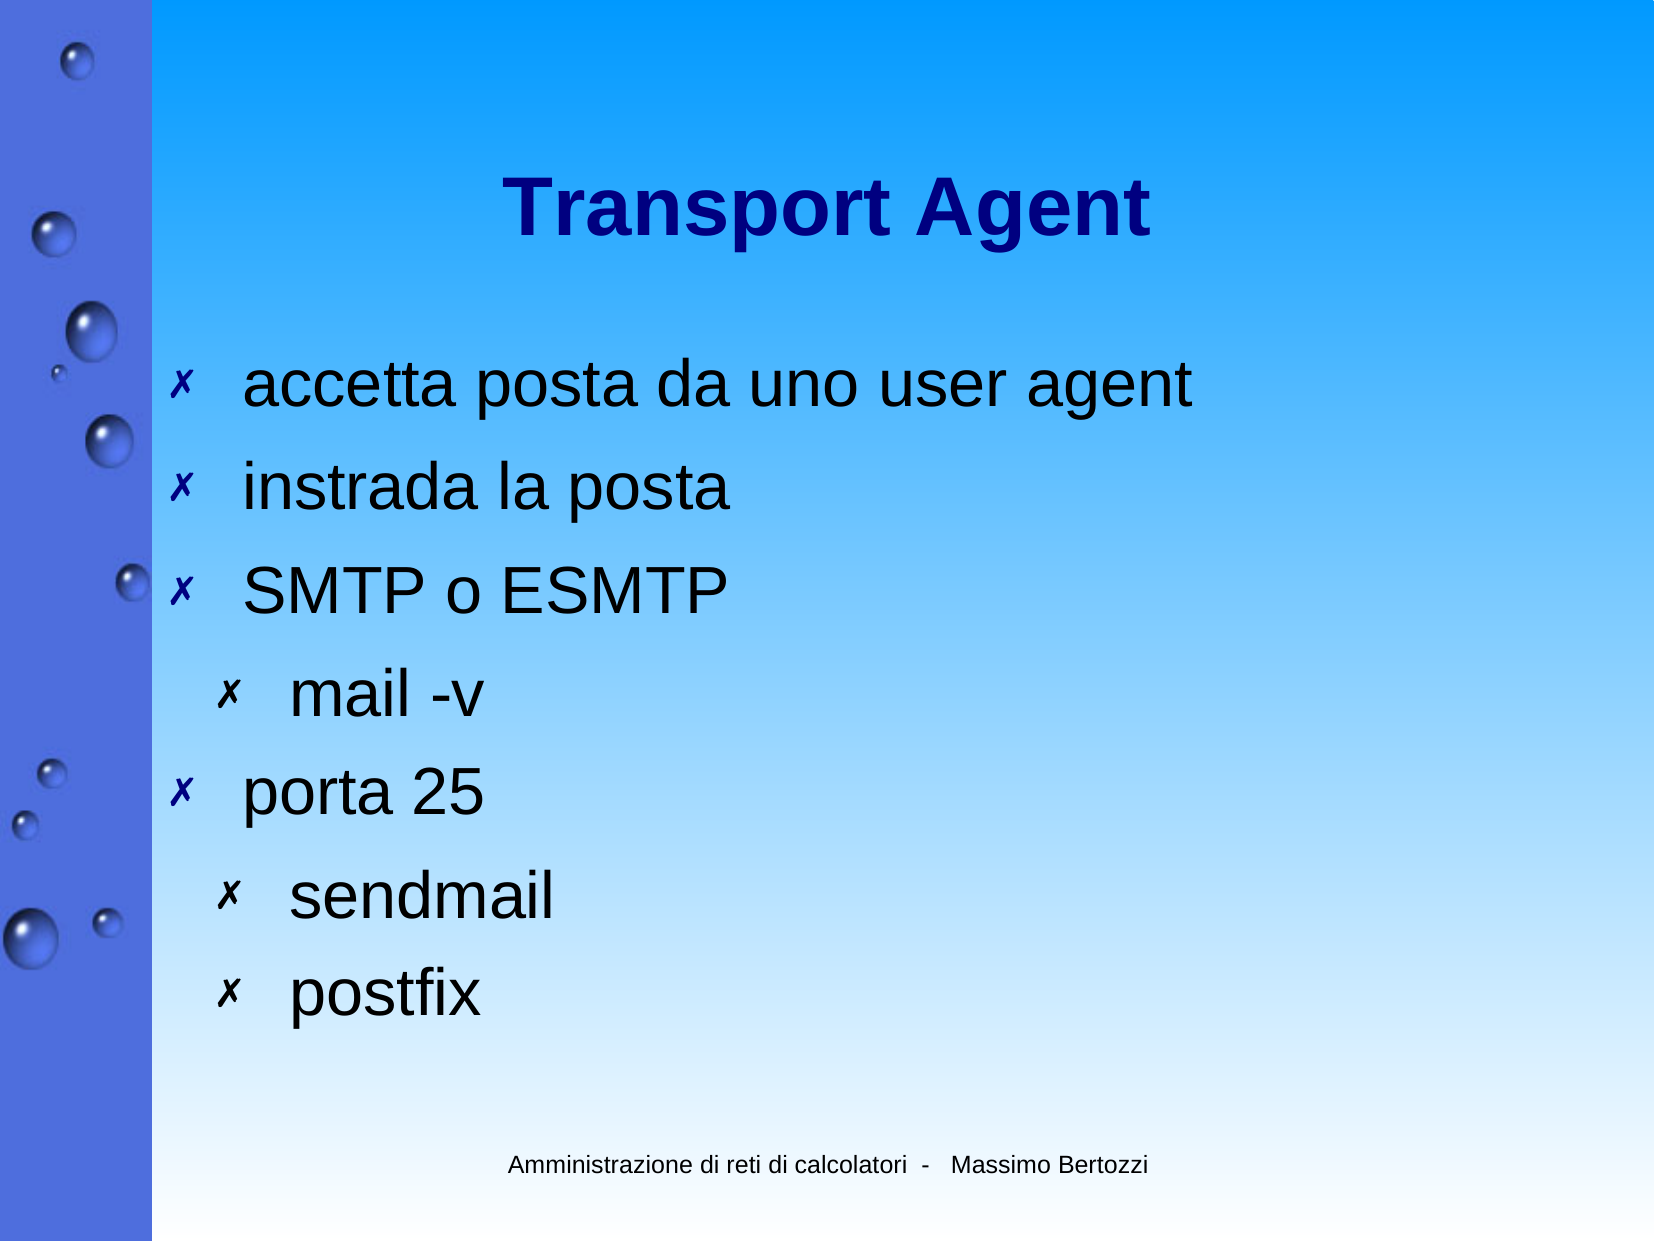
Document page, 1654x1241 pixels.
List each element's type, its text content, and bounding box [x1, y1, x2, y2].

title Transport Agent [121, 102, 1534, 311]
picture [0, 0, 152, 1241]
list accetta posta da uno user agent instrada la posta SMTP o ESMTP mail -v porta 25 sendmail postfix [159, 346, 1572, 1128]
